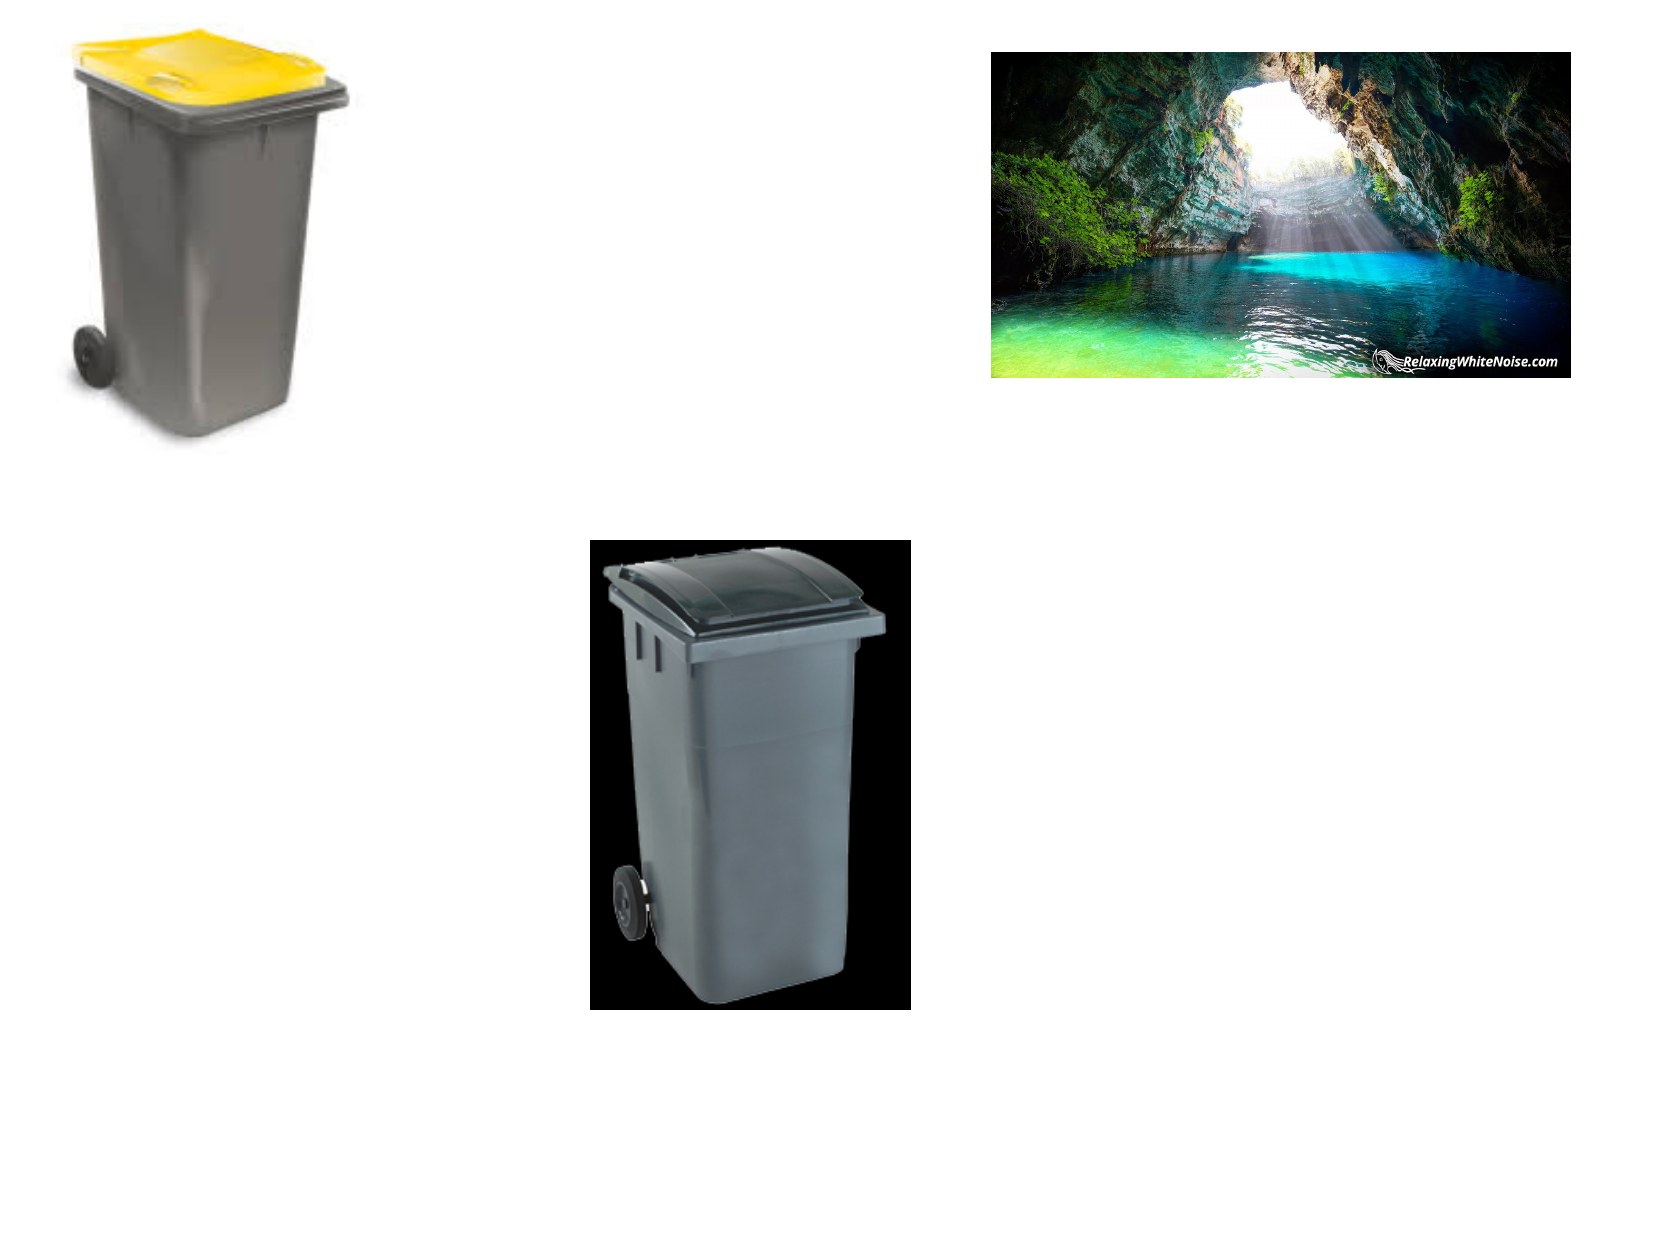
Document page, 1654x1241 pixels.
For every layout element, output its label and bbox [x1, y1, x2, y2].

picture [590, 540, 911, 1010]
picture [991, 52, 1571, 378]
picture [55, 23, 378, 455]
